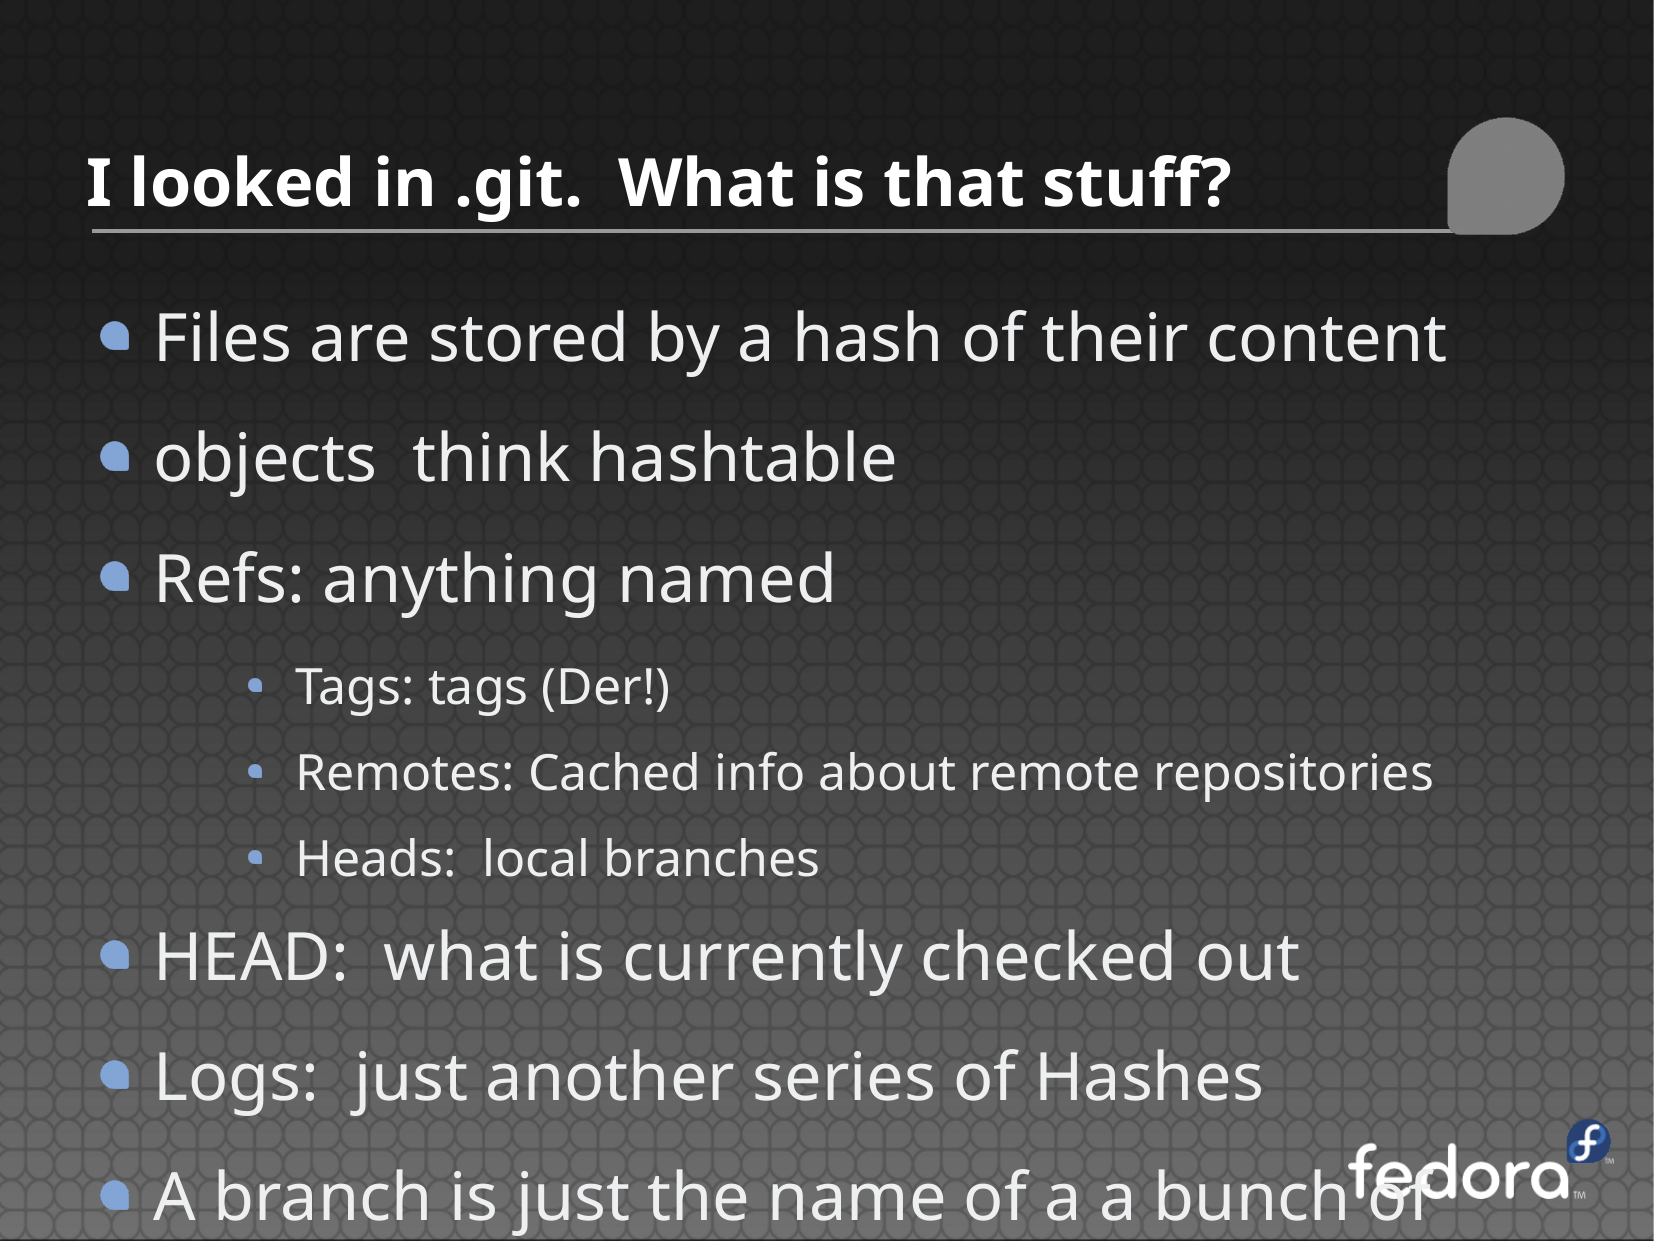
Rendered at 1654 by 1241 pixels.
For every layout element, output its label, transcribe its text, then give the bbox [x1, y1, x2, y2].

title I looked in .git. What is that stuff? [86, 112, 1576, 249]
list Files are stored by a hash of their content objects think hashtable Refs: anything named Tags: tags (Der!) Remotes: Cached info about remote repositories Heads: local branches HEAD: what is currently checked out Logs: just another series of Hashes A branch is just the name of a a bunch of files [82, 290, 1571, 1133]
picture [0, 0, 1654, 1241]
